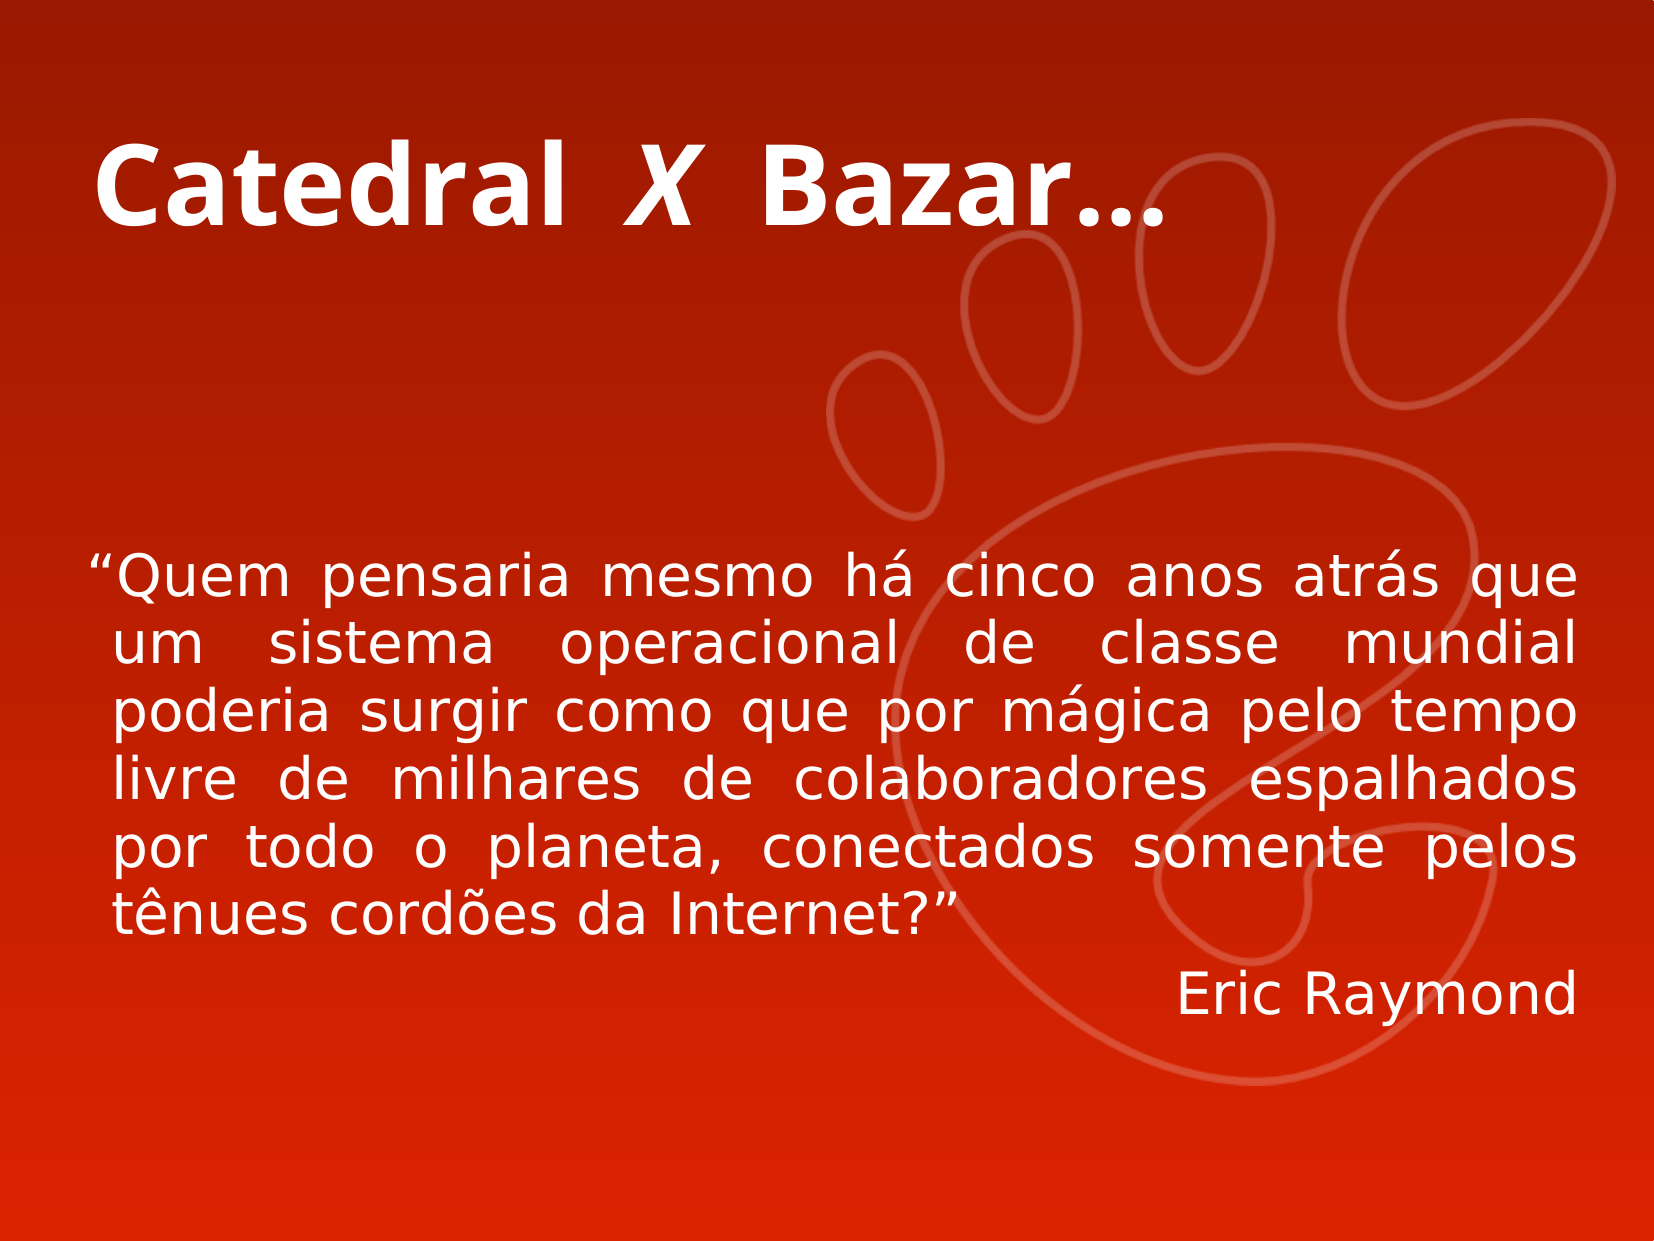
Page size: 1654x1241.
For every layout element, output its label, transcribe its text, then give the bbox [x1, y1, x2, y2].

picture [826, 118, 1616, 1086]
title Catedral X Bazar... [76, 34, 1565, 266]
list “Quem pensaria mesmo há cinco anos atrás que um sistema operacional de classe mundial poderia surgir como que por mágica pelo tempo livre de milhares de colaboradores espalhados por todo o planeta, conectados somente pelos tênues cordões da Internet?” Eric Raymond [25, 534, 1595, 1241]
